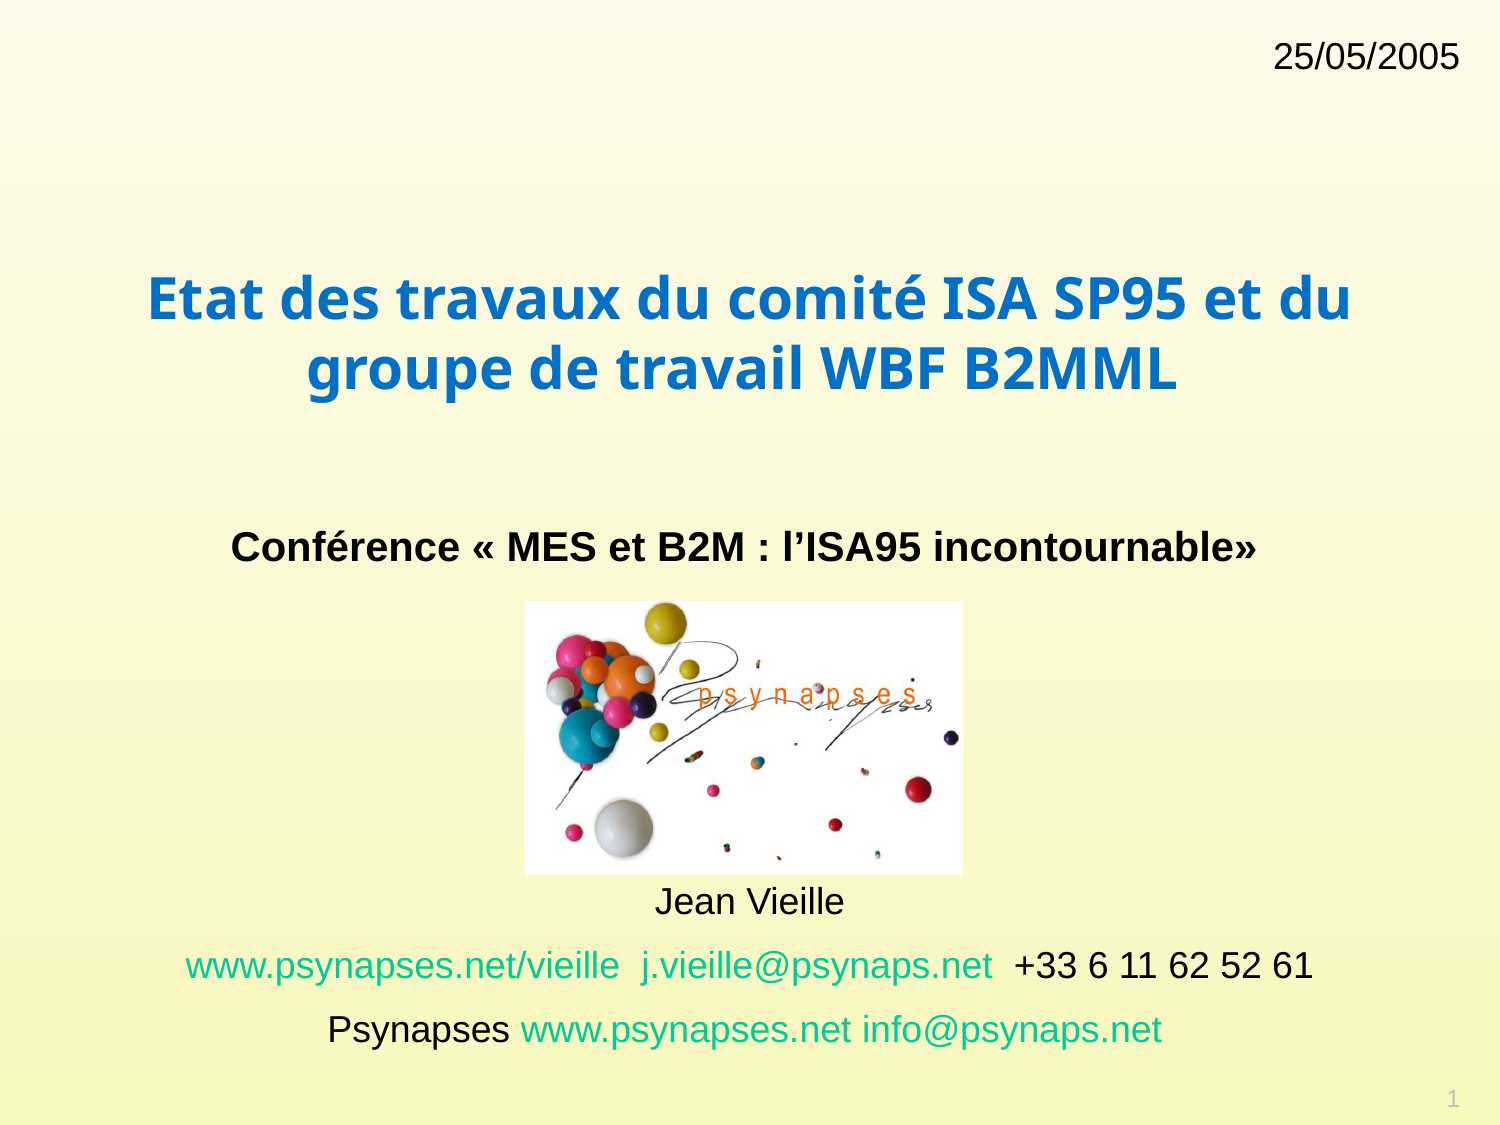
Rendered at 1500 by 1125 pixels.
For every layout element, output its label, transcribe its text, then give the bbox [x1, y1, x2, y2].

picture [525, 601, 963, 876]
text_box 25/05/2005 [974, 24, 1475, 86]
subtitle Jean Vieille www.psynapses.net/vieille j.vieille@psynaps.net +33 6 11 62 52 61 Psynapses www.psynapses.net info@psynaps.net [24, 874, 1476, 1058]
text_box Conférence « MES et B2M : l’ISA95 incontournable» [0, 512, 1500, 578]
title Etat des travaux du comité ISA SP95 et du groupe de travail WBF B2MML [24, 237, 1476, 426]
